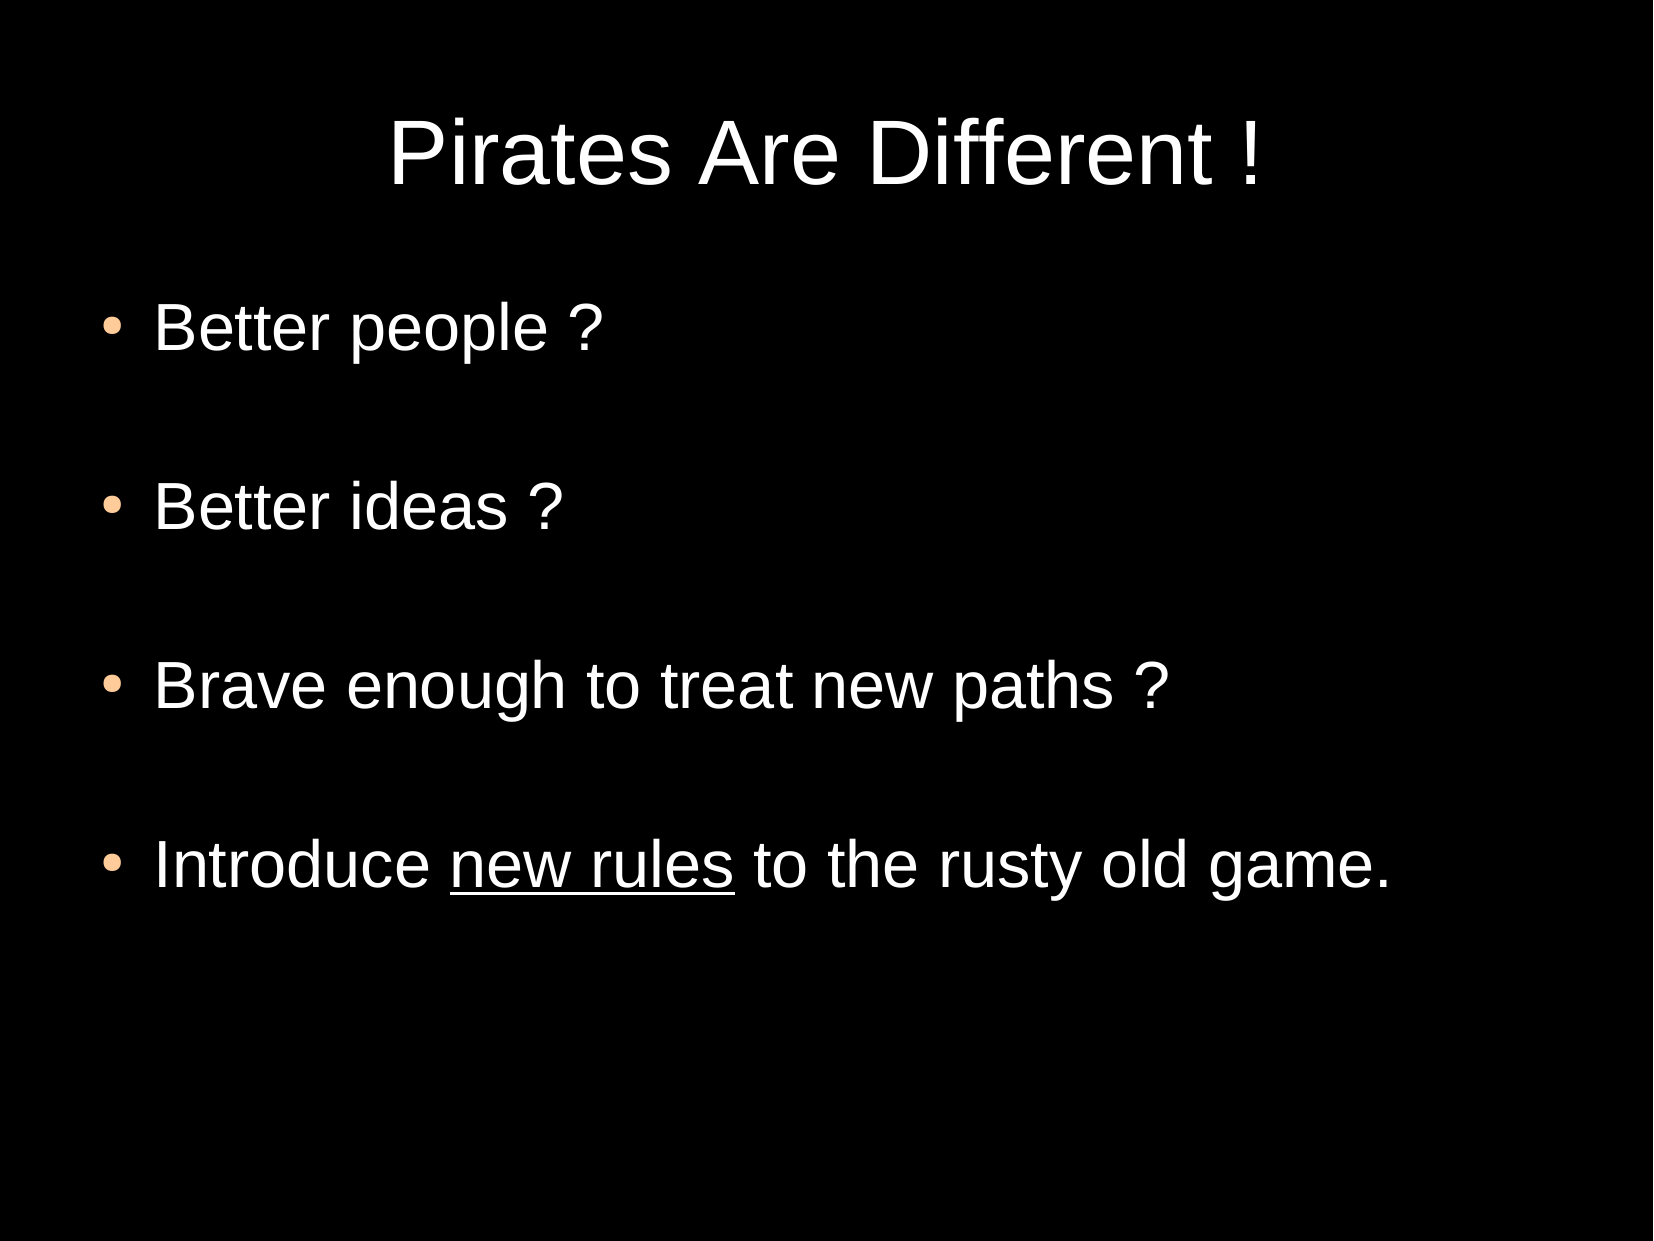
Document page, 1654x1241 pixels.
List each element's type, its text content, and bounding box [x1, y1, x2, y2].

title Pirates Are Different ! [82, 49, 1571, 257]
list Better people ? Better ideas ? Brave enough to treat new paths ? Introduce new rules to the rusty old game. [82, 290, 1571, 1110]
